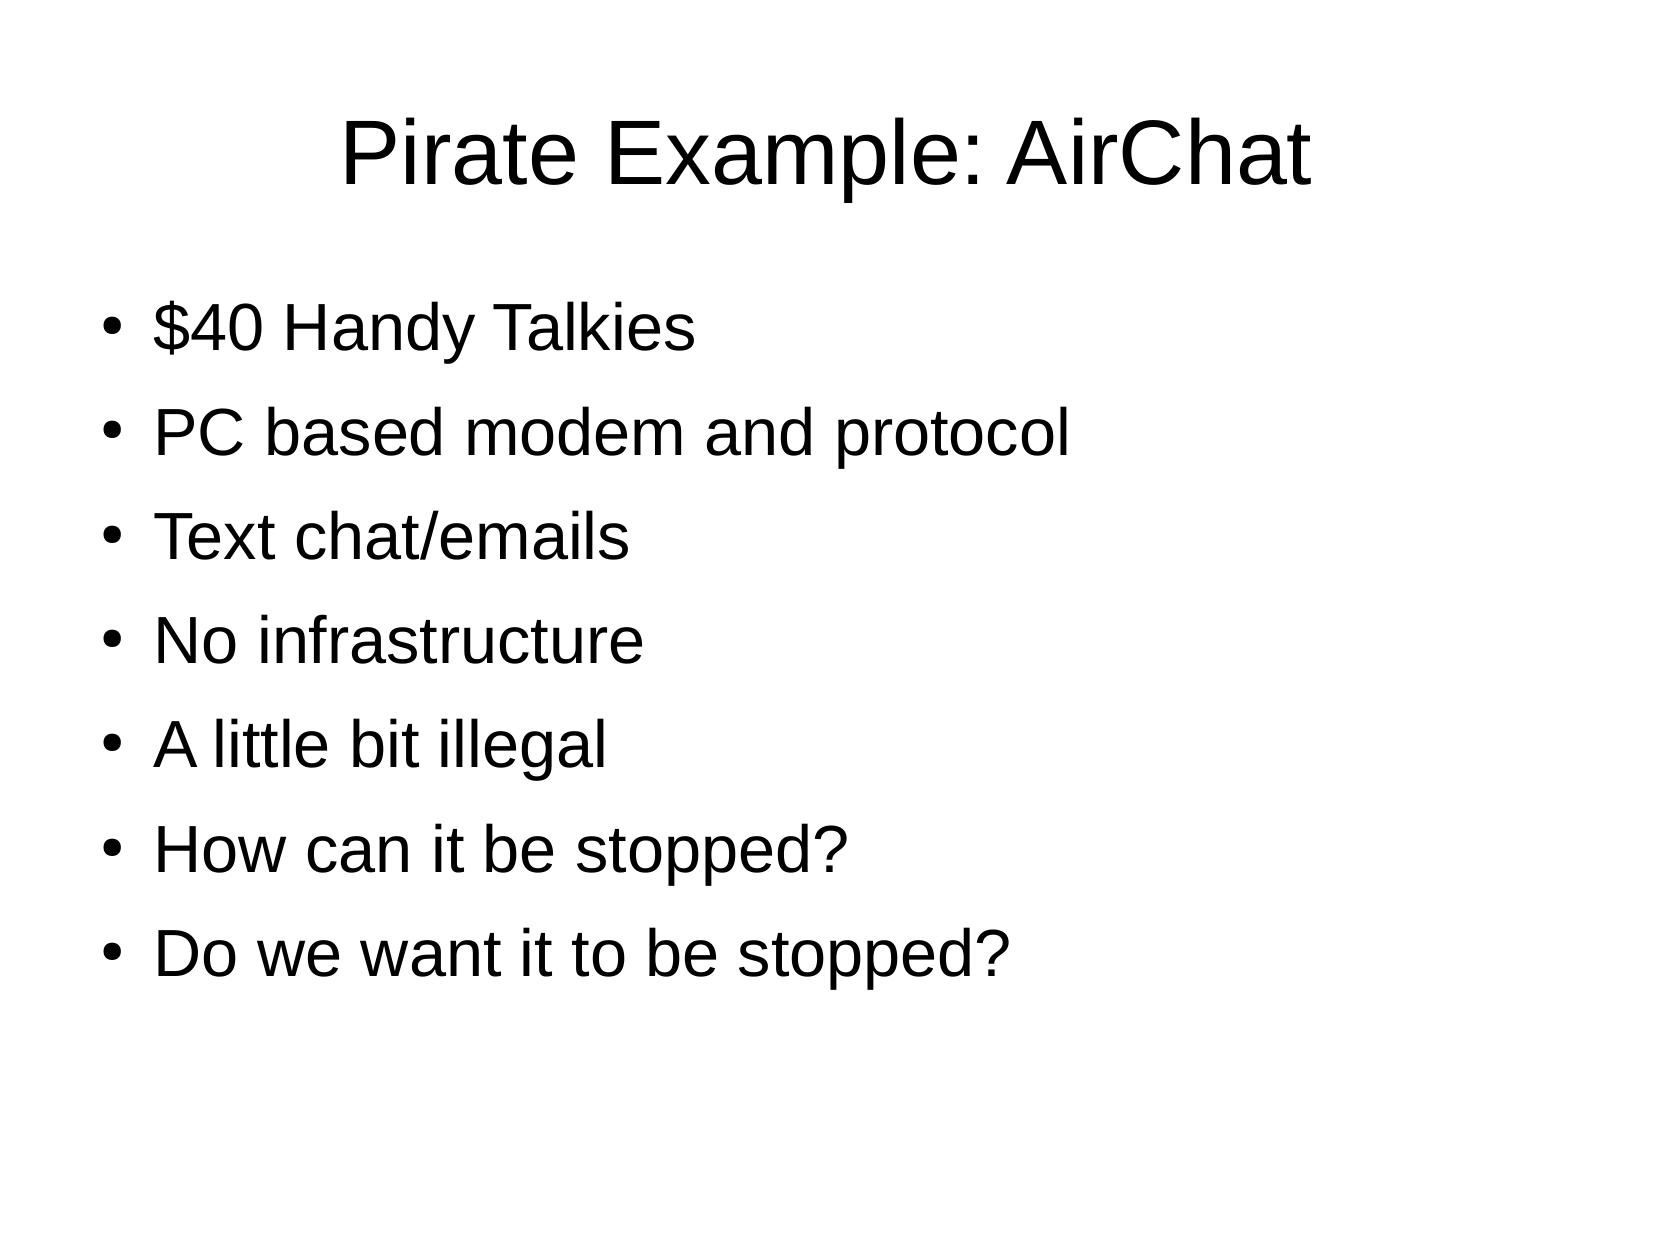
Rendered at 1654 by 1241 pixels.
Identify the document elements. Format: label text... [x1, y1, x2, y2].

list $40 Handy Talkies PC based modem and protocol Text chat/emails No infrastructure A little bit illegal How can it be stopped? Do we want it to be stopped? [82, 290, 1571, 1010]
title Pirate Example: AirChat [82, 49, 1571, 257]
